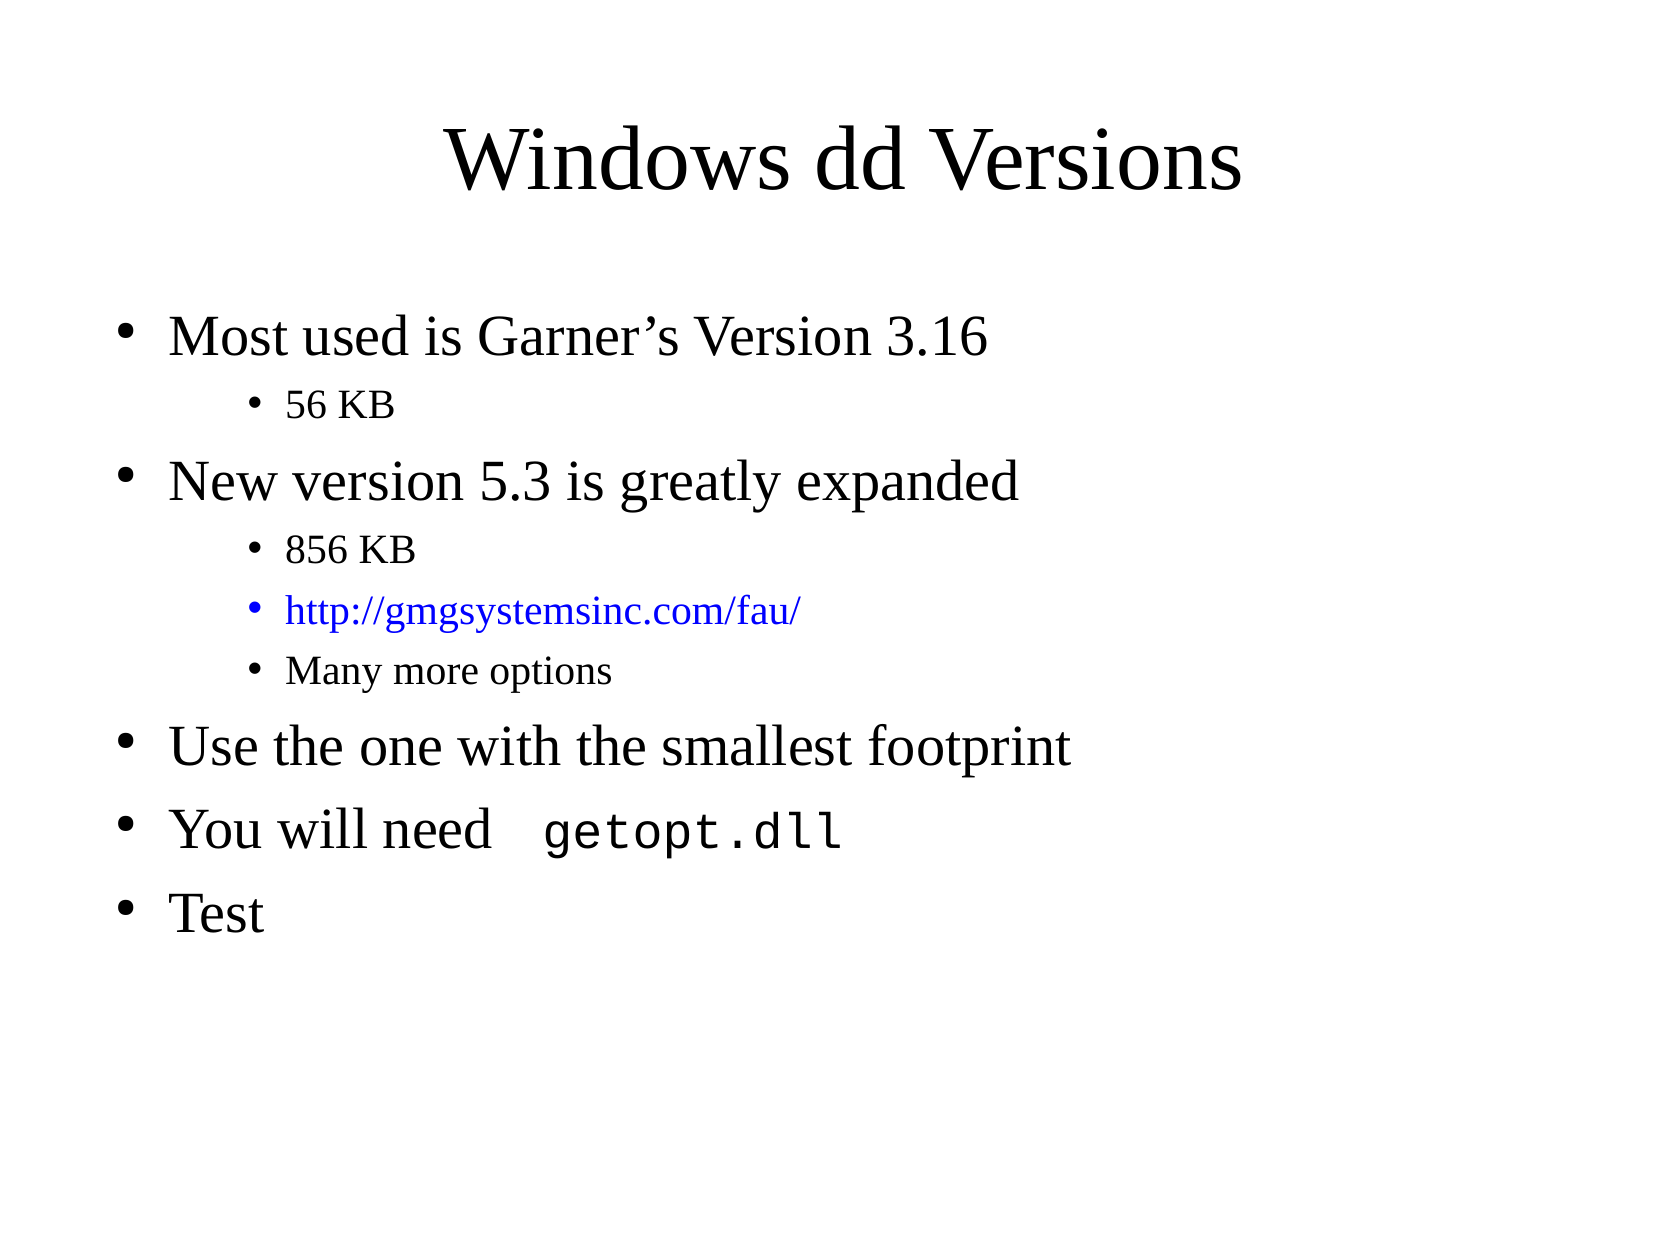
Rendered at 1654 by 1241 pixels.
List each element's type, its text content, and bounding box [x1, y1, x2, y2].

list Most used is Garner’s Version 3.16 56 KB New version 5.3 is greatly expanded 856 KB http://gmgsystemsinc.com/fau/ Many more options Use the one with the smallest footprint You will need getopt.dll Test [82, 289, 1571, 1114]
title Windows dd Versions [82, 49, 1571, 257]
